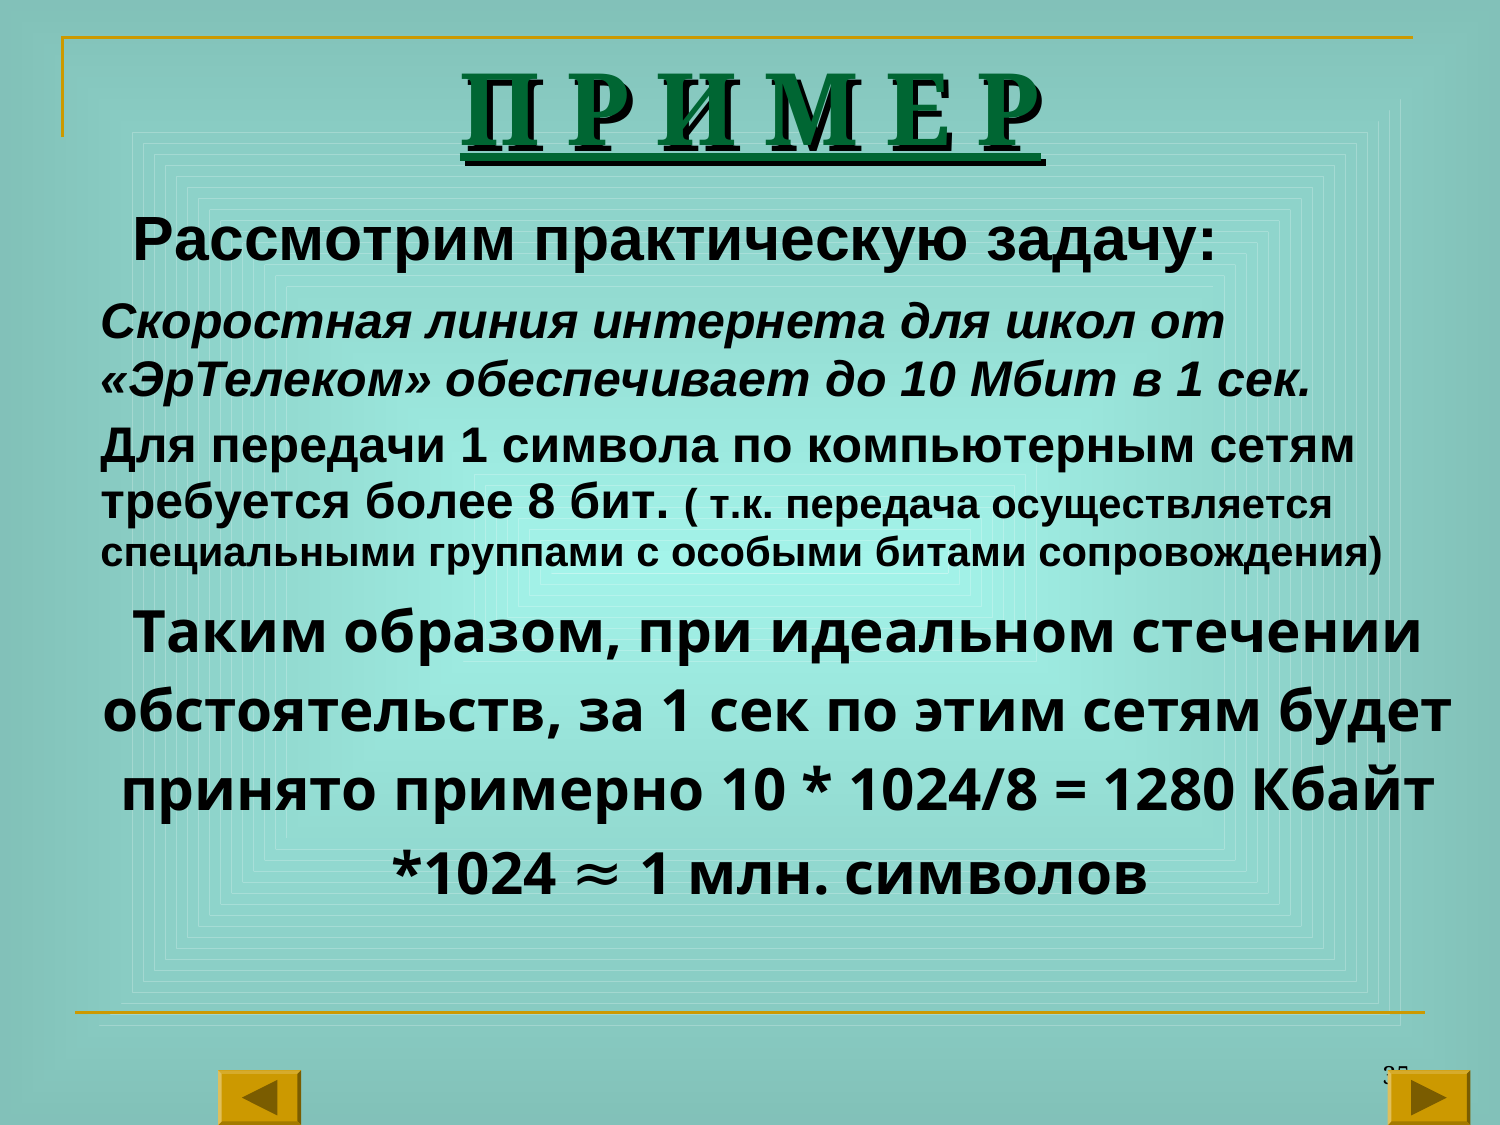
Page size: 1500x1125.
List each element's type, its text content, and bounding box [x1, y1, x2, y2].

text_box [1389, 1070, 1471, 1125]
text_box [220, 1070, 302, 1125]
title П Р И М Е Р [75, 31, 1426, 196]
list Рассмотрим практическую задачу: Скоростная линия интернета для школ от «ЭрТелеком» обеспечивает до 10 Mбит в 1 сек. Для передачи 1 символа по компьютерным сетям требуется более 8 бит. ( т.к. передача осуществляется специальными группами с особыми битами сопровождения) Таким образом, при идеальном стечении обстоятельств, за 1 сек по этим сетям будет принято примерно 10 * 1024/8 = 1280 Кбайт *1024 ≈ 1 млн. символов [29, 196, 1471, 1006]
